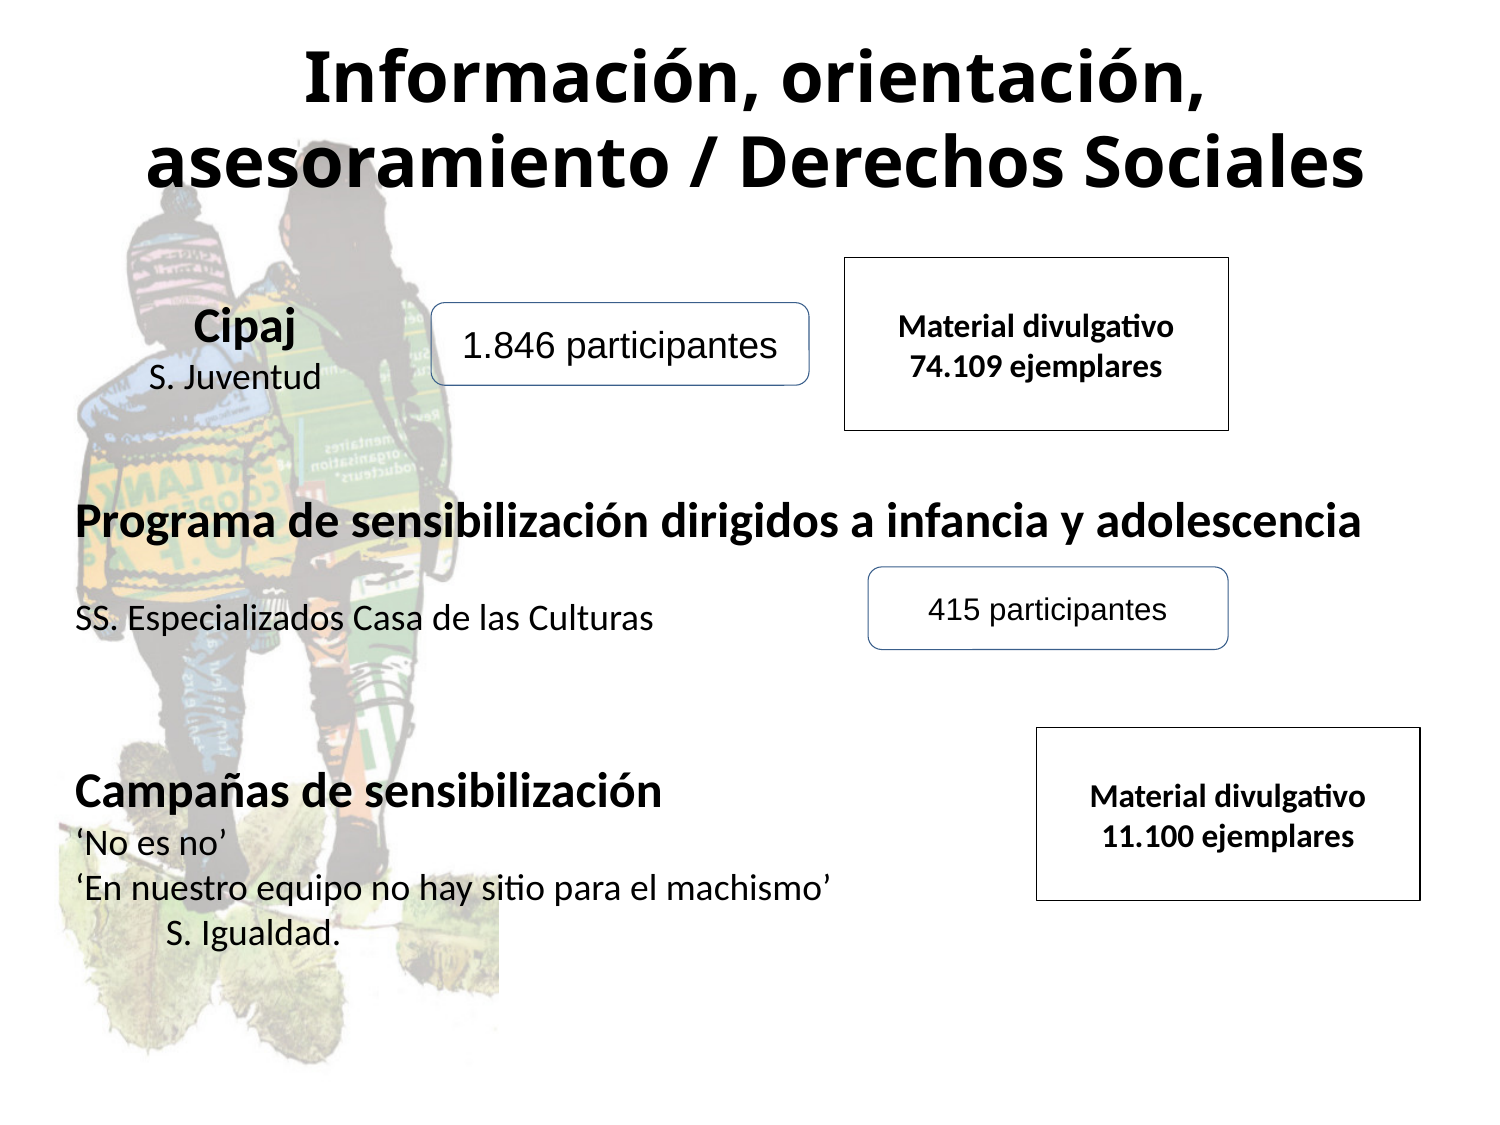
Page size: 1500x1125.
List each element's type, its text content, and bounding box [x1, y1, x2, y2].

text_box Material divulgativo 11.100 ejemplares [1036, 727, 1420, 901]
title Información, orientación, asesoramiento / Derechos Sociales [35, 45, 1477, 233]
picture [45, 233, 499, 1125]
list Cipaj S. Juventud Programa de sensibilización dirigidos a infancia y adolescencia SS. Especializados Casa de las Culturas Campañas de sensibilización ‘No es no’ ‘En nuestro equipo no hay sitio para el machismo’ S. Igualdad. [75, 232, 1425, 1005]
text_box 1.846 participantes [431, 302, 810, 386]
text_box 415 participantes [868, 566, 1229, 650]
text_box Material divulgativo 74.109 ejemplares [844, 257, 1229, 431]
